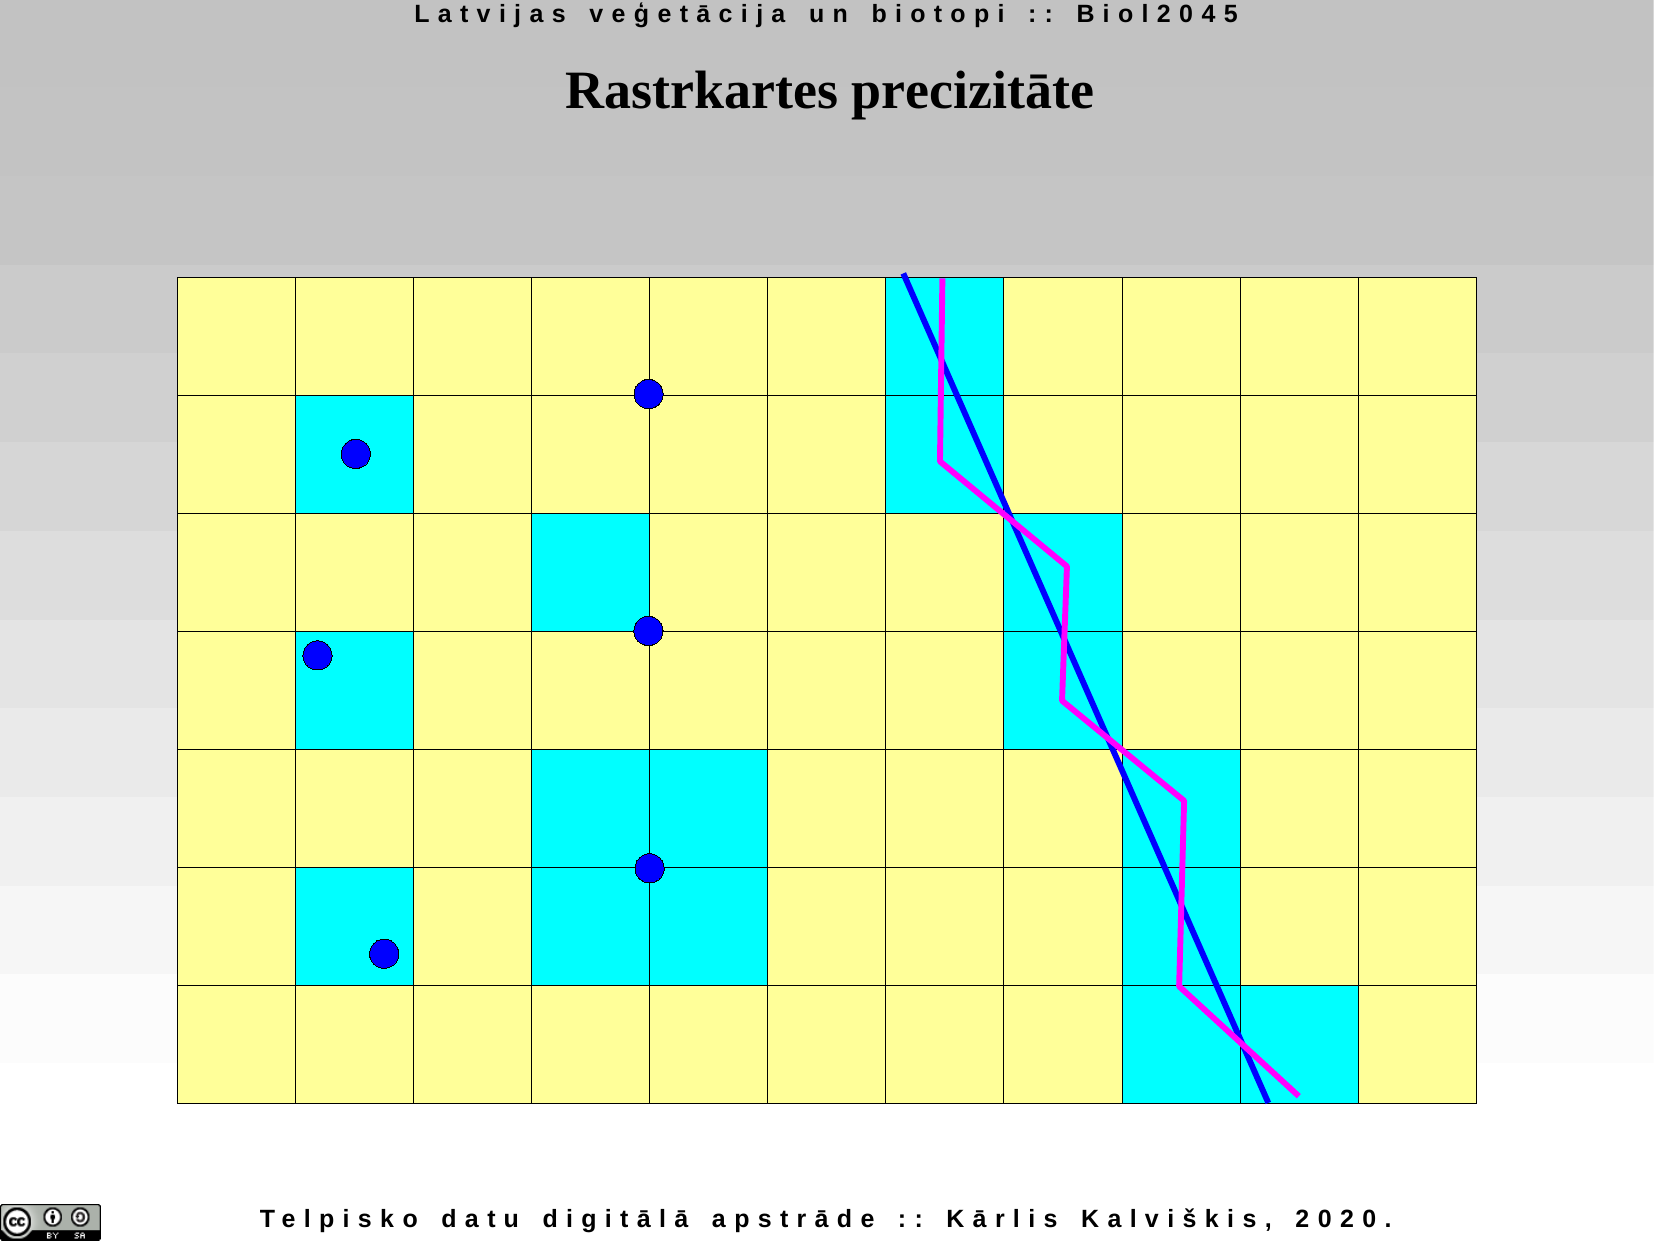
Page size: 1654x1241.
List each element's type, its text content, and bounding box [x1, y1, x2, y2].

title Rastrkartes precizitāte [34, 61, 1626, 296]
text_box [177, 277, 1477, 1104]
picture [0, 0, 1654, 1241]
